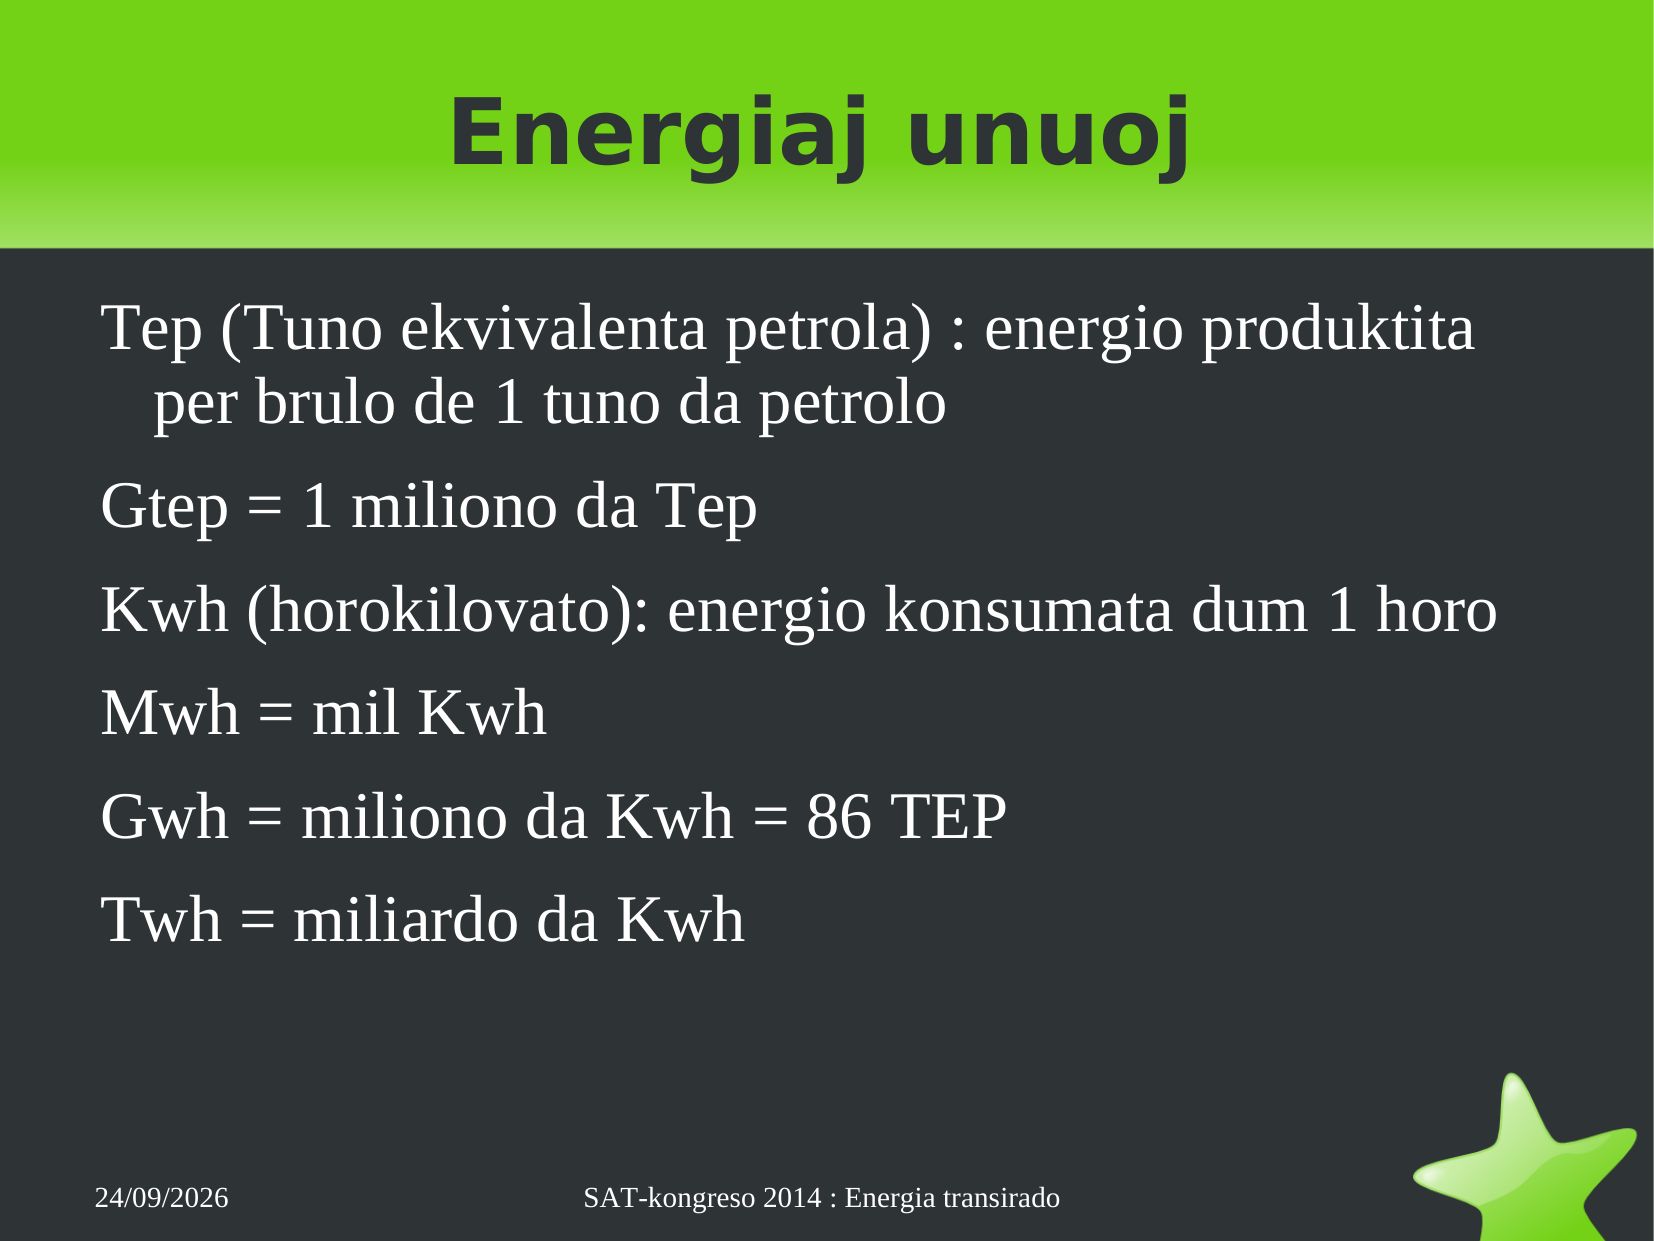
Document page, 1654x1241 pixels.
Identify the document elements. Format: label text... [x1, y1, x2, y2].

list Tep (Tuno ekvivalenta petrola) : energio produktita per brulo de 1 tuno da petrolo Gtep = 1 miliono da Tep Kwh (horokilovato): energio konsumata dum 1 horo Mwh = mil Kwh Gwh = miliono da Kwh = 86 TEP Twh = miliardo da Kwh [82, 290, 1571, 1109]
title Energiaj unuoj [76, 29, 1565, 237]
picture [0, 0, 1654, 1241]
